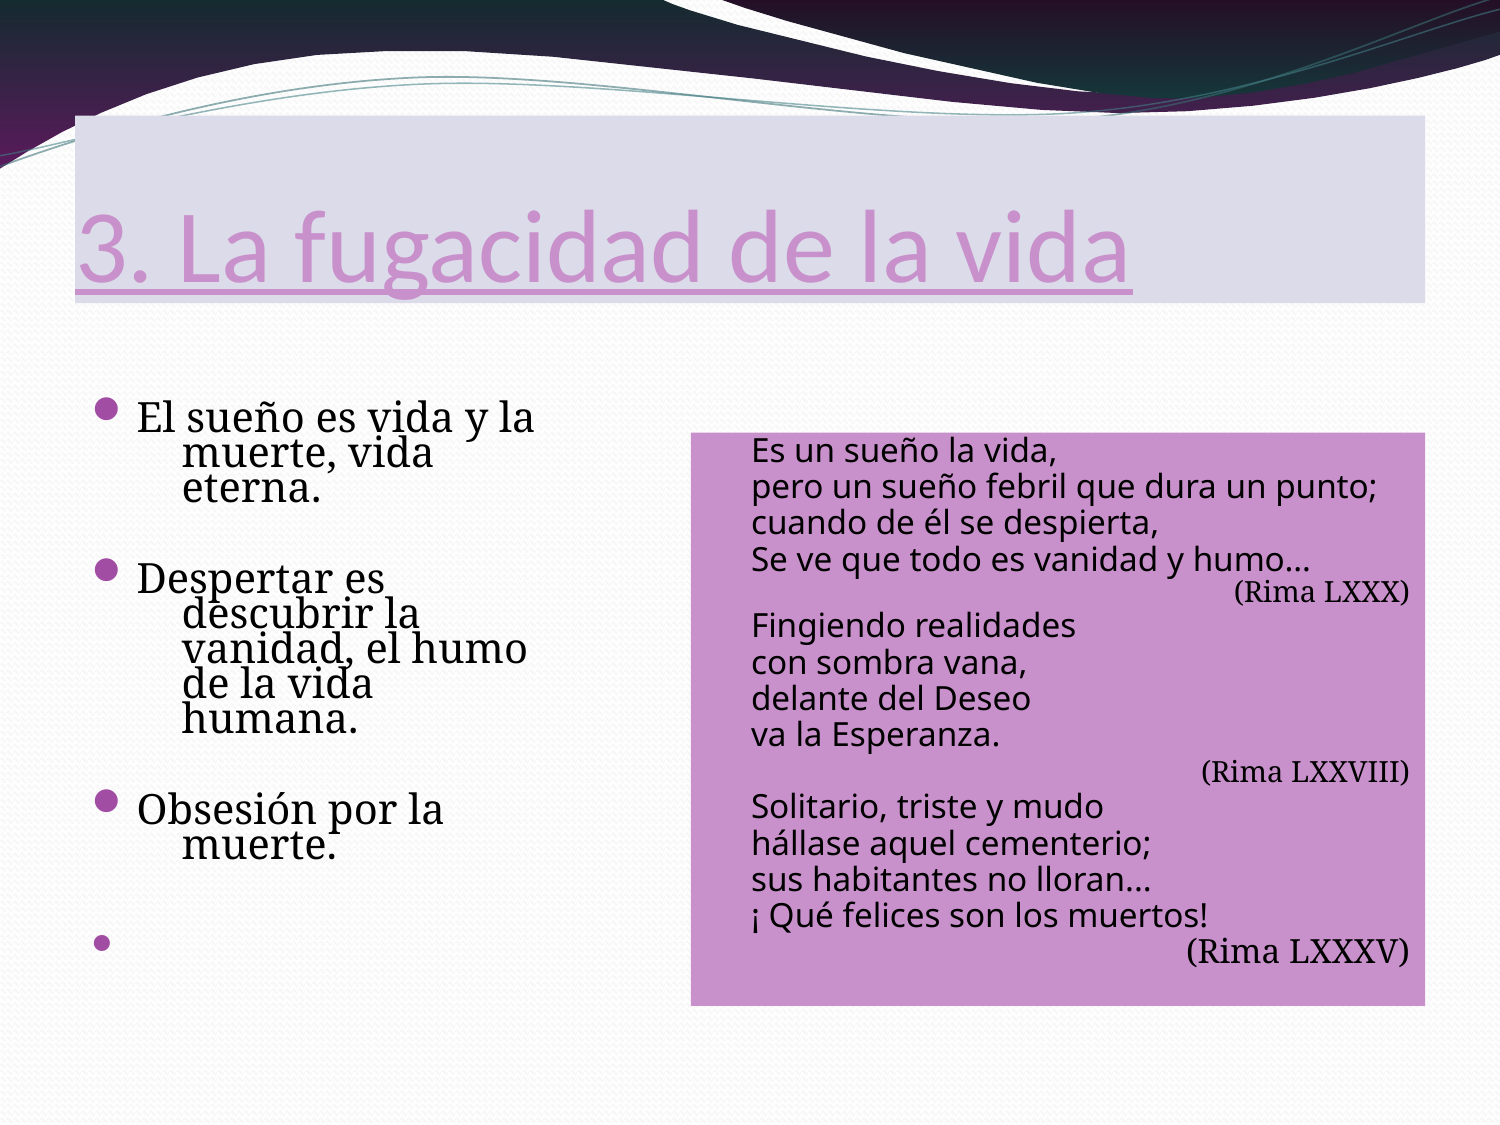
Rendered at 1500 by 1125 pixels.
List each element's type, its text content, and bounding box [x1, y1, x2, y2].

title 3. La fugacidad de la vida [75, 115, 1426, 304]
list Es un sueño la vida, pero un sueño febril que dura un punto; cuando de él se despierta, Se ve que todo es vanidad y humo… (Rima LXXX) Fingiendo realidades con sombra vana, delante del Deseo va la Esperanza. (Rima LXXVIII) Solitario, triste y mudo hállase aquel cementerio; sus habitantes no lloran... ¡ Qué felices son los muertos! (Rima LXXXV) [690, 432, 1426, 1006]
list El sueño es vida y la muerte, vida eterna. Despertar es descubrir la vanidad, el humo de la vida humana. Obsesión por la muerte. [76, 397, 575, 906]
